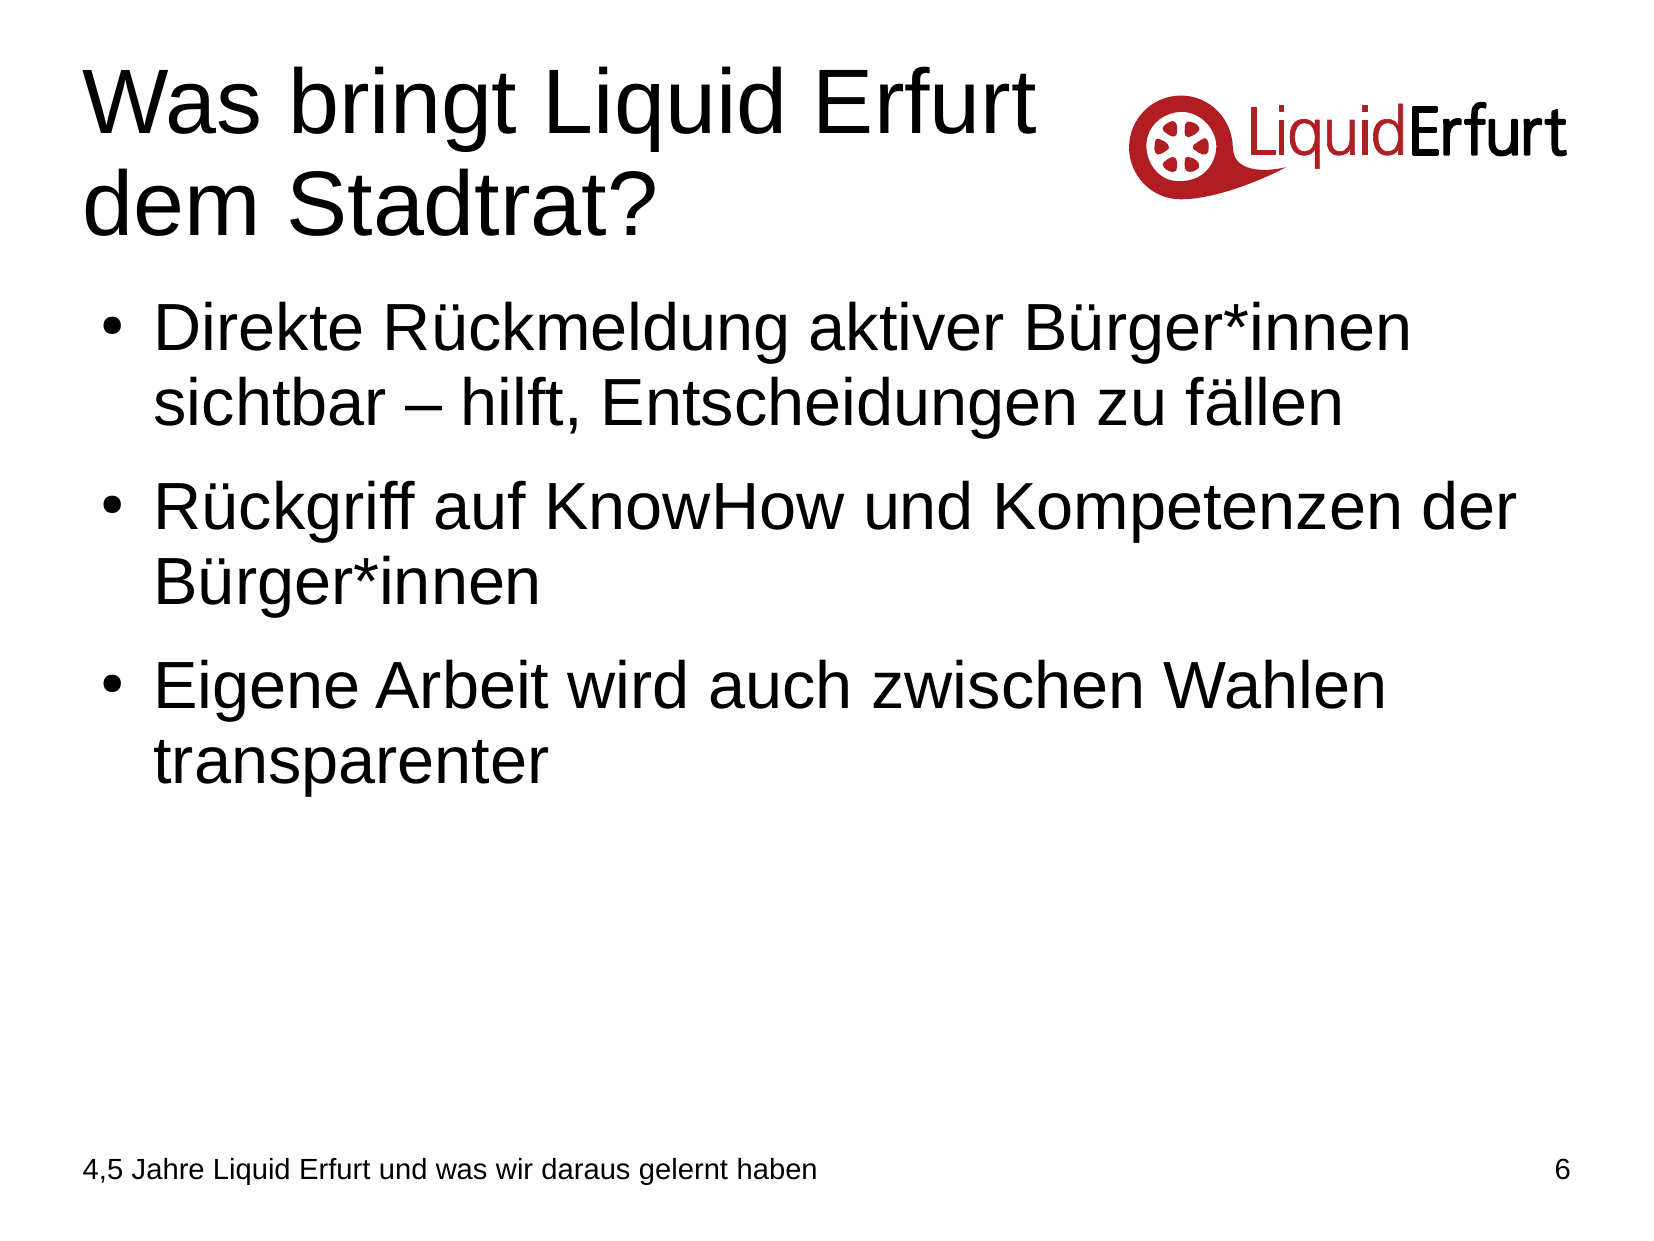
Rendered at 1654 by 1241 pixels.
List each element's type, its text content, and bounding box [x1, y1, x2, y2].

list Direkte Rückmeldung aktiver Bürger*innen sichtbar – hilft, Entscheidungen zu fällen Rückgriff auf KnowHow und Kompetenzen der Bürger*innen Eigene Arbeit wird auch zwischen Wahlen transparenter [82, 290, 1571, 1109]
title Was bringt Liquid Erfurt dem Stadtrat? [82, 49, 1571, 257]
